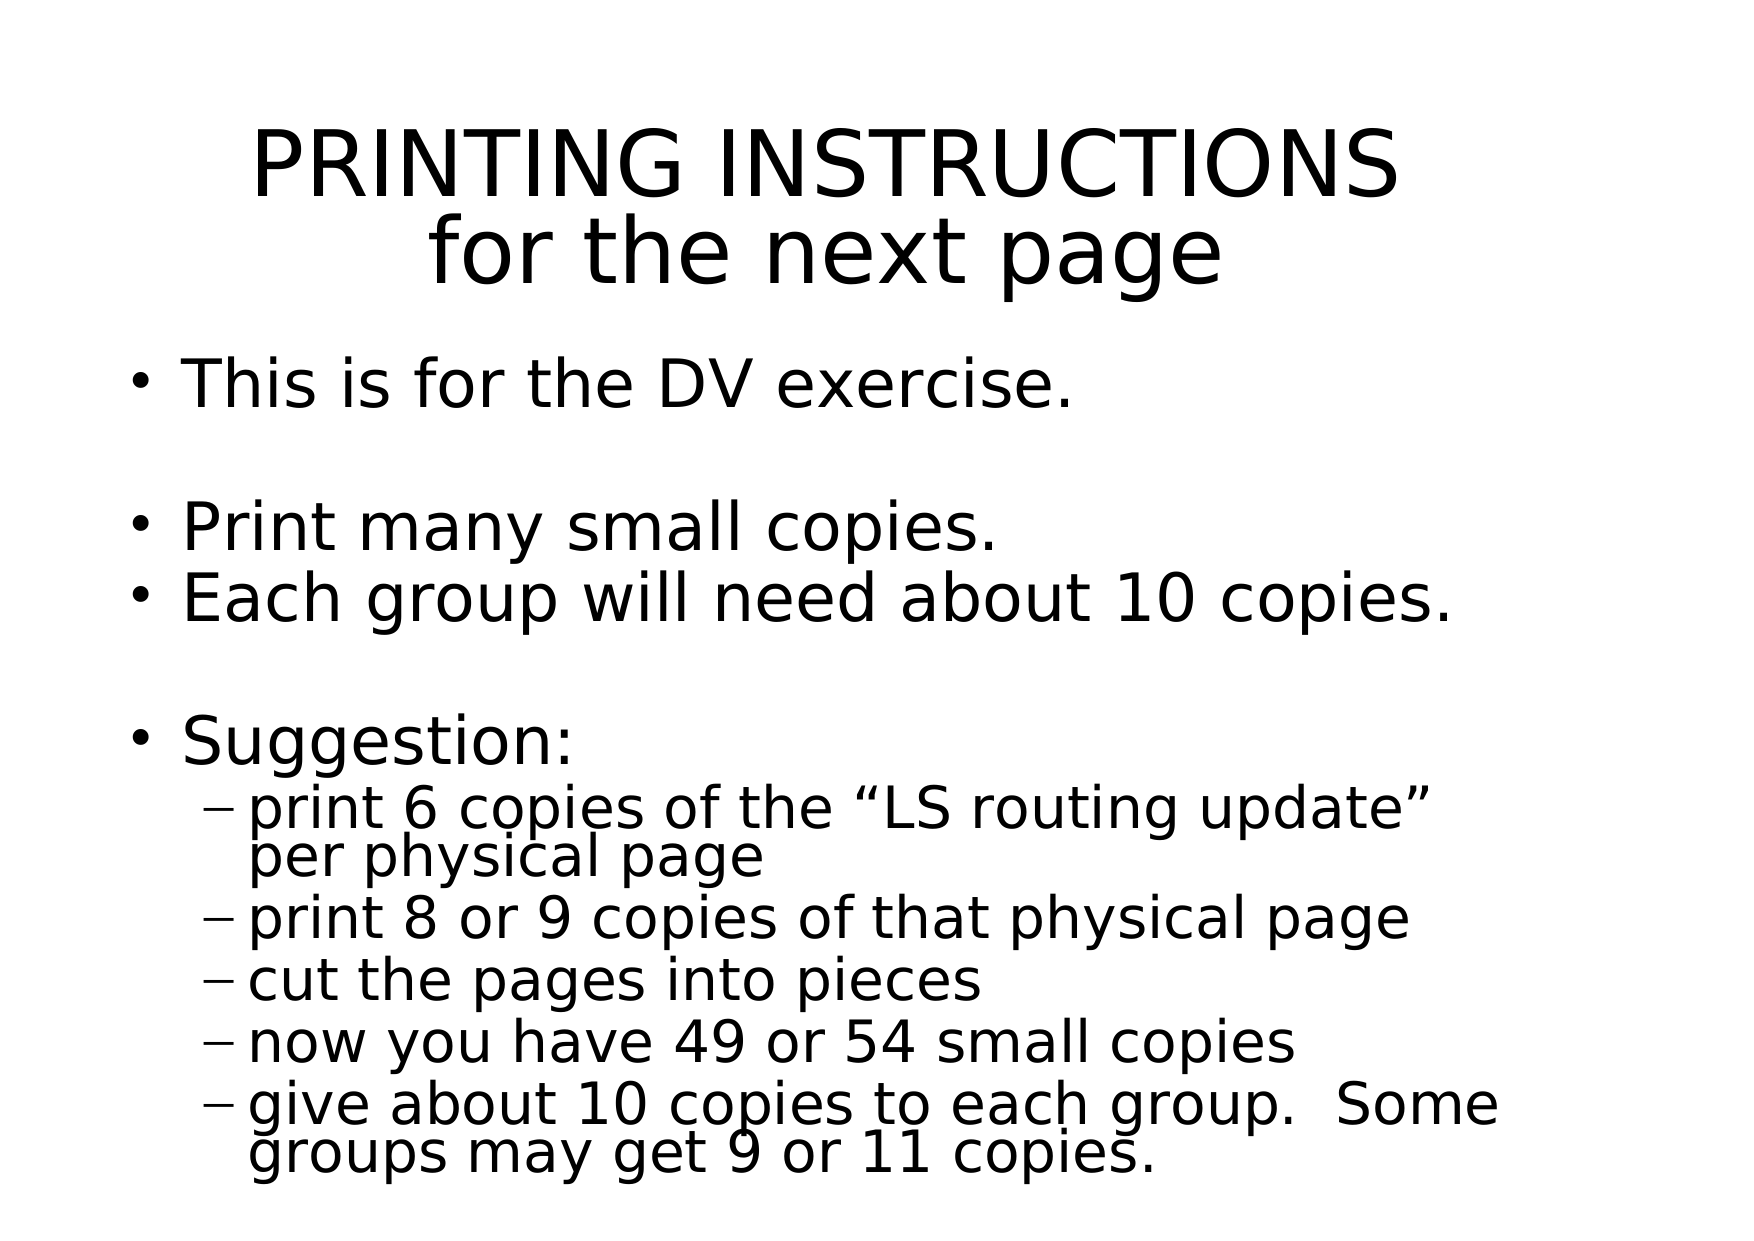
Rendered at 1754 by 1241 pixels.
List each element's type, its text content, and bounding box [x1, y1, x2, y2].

title PRINTING INSTRUCTIONS for the next page [123, 109, 1530, 319]
list This is for the DV exercise. Print many small copies. Each group will need about 10 copies. Suggestion: print 6 copies of the “LS routing update” per physical page print 8 or 9 copies of that physical page cut the pages into pieces now you have 49 or 54 small copies give about 10 copies to each group. Some groups may get 9 or 11 copies. [114, 355, 1521, 1213]
